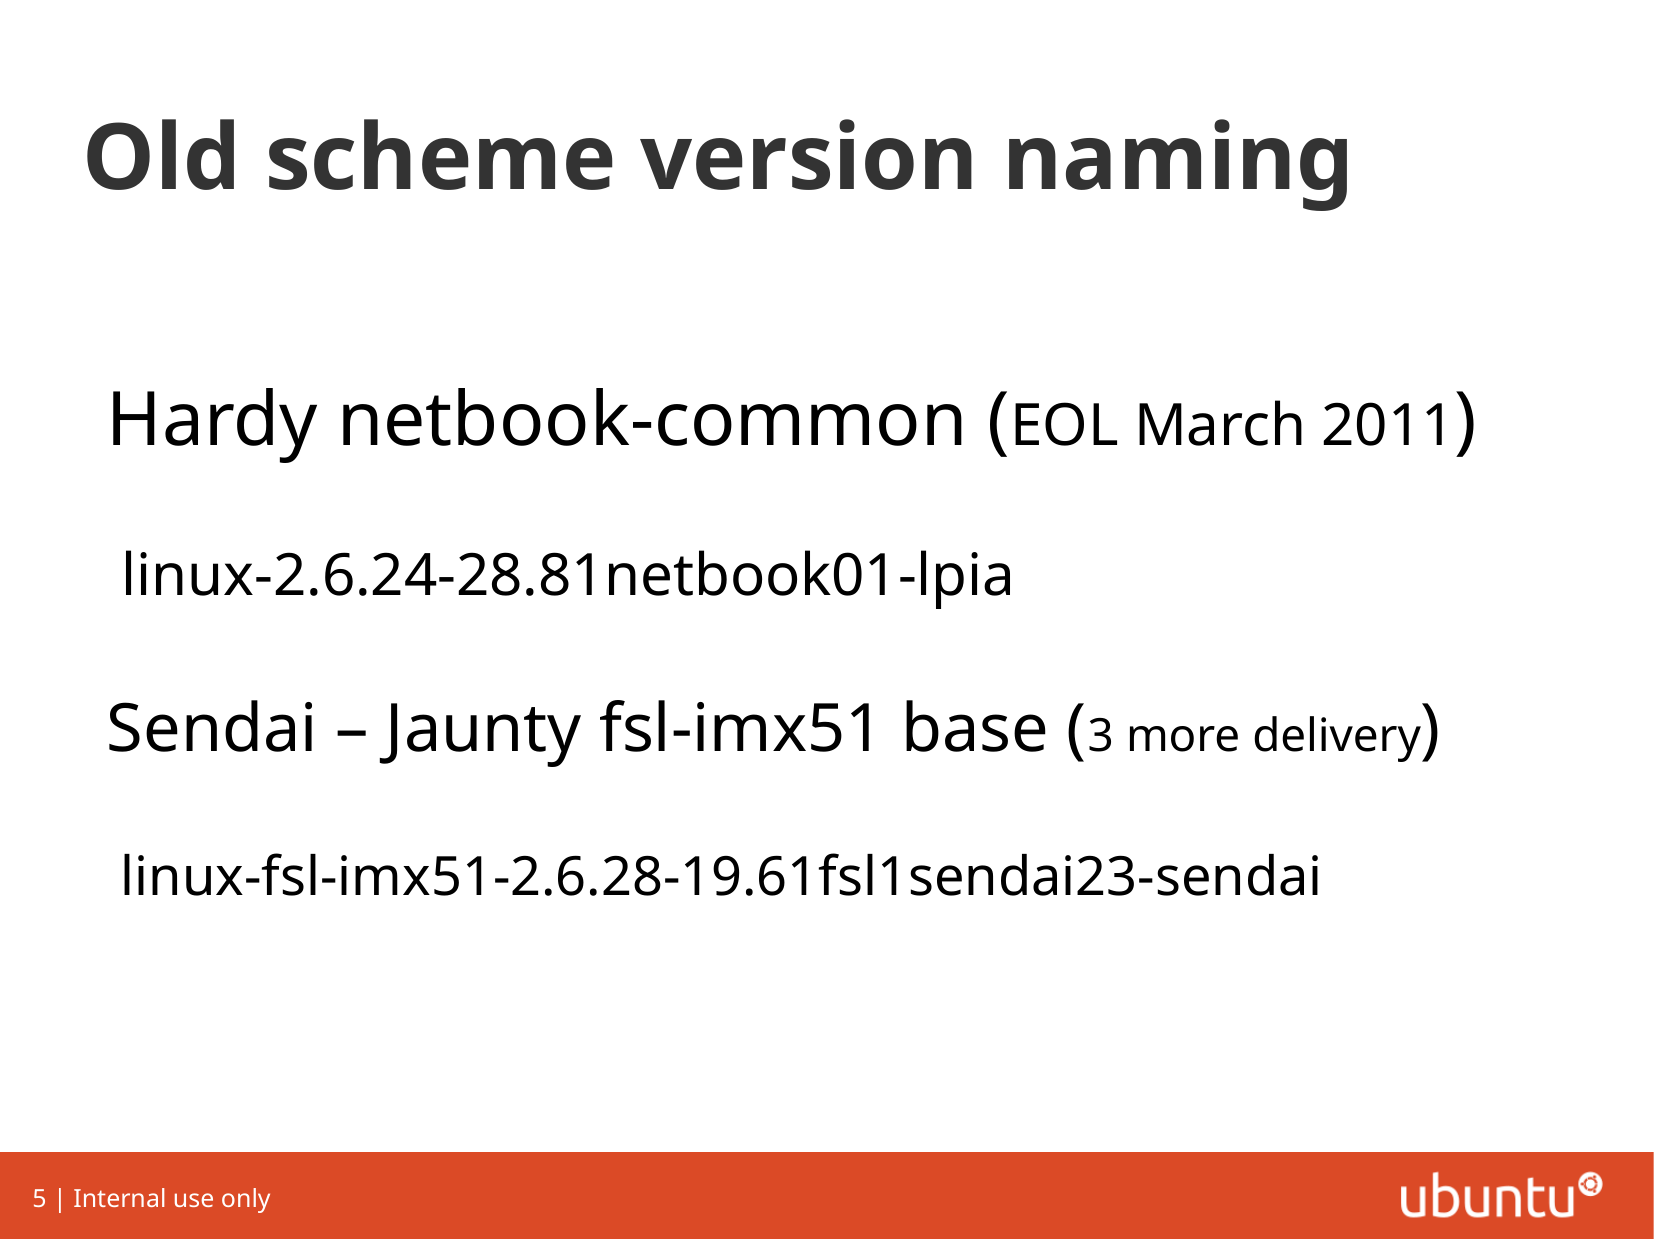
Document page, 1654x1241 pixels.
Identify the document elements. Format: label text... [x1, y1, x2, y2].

subtitle Hardy netbook-common (EOL March 2011) linux-2.6.24-28.81netbook01-lpia Sendai – Jaunty fsl-imx51 base (3 more delivery) linux-fsl-imx51-2.6.28-19.61fsl1sendai23-sendai [87, 301, 1579, 975]
title Old scheme version naming [82, 49, 1571, 257]
picture [0, 1152, 1654, 1239]
